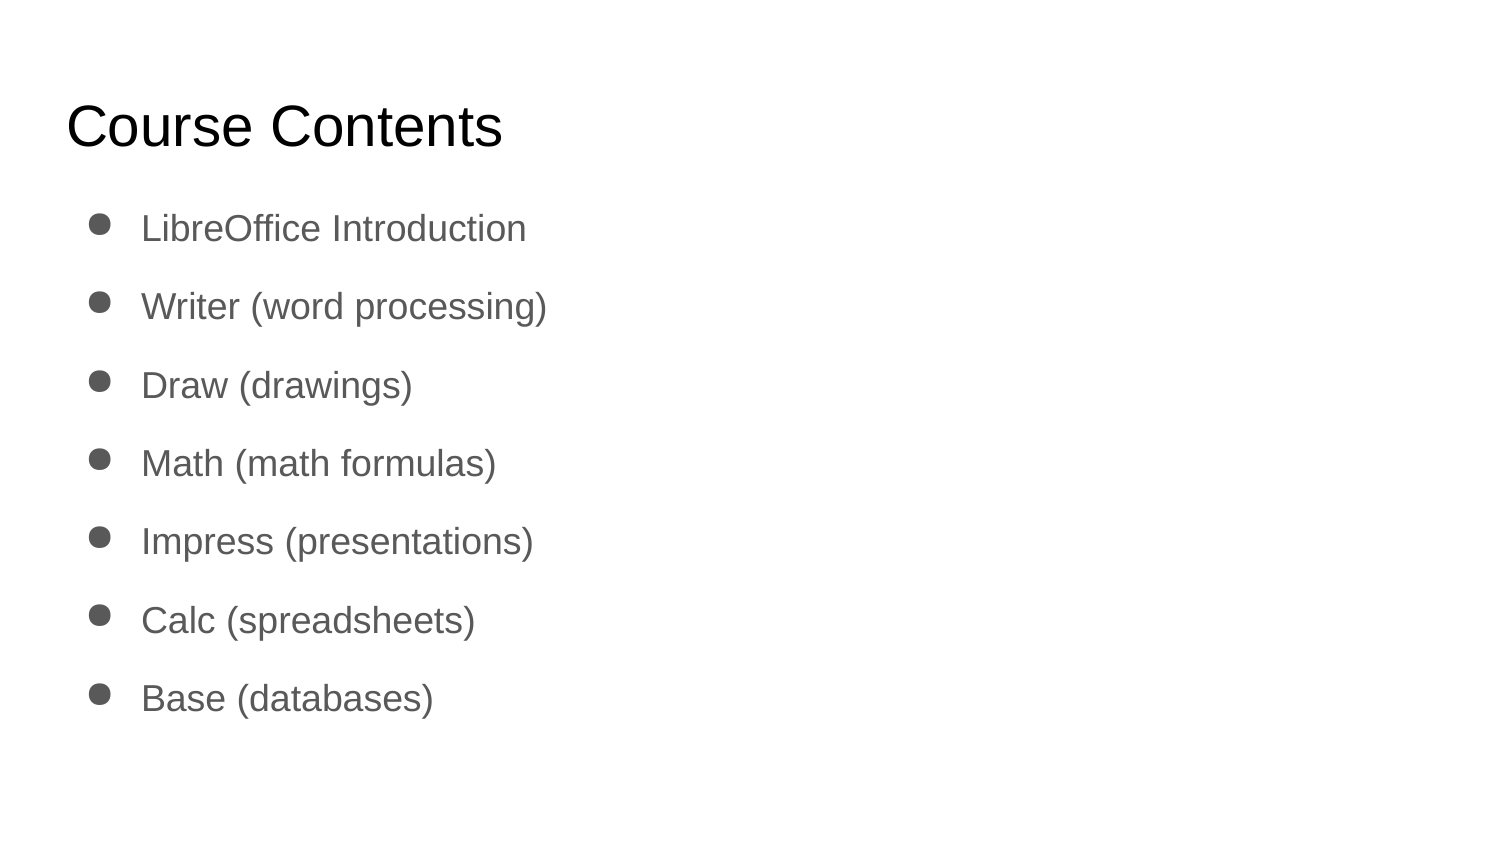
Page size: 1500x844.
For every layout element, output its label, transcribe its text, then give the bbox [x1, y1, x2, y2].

list LibreOffice Introduction Writer (word processing) Draw (drawings) Math (math formulas) Impress (presentations) Calc (spreadsheets) Base (databases) [51, 189, 1449, 750]
title Course Contents [51, 72, 1449, 167]
